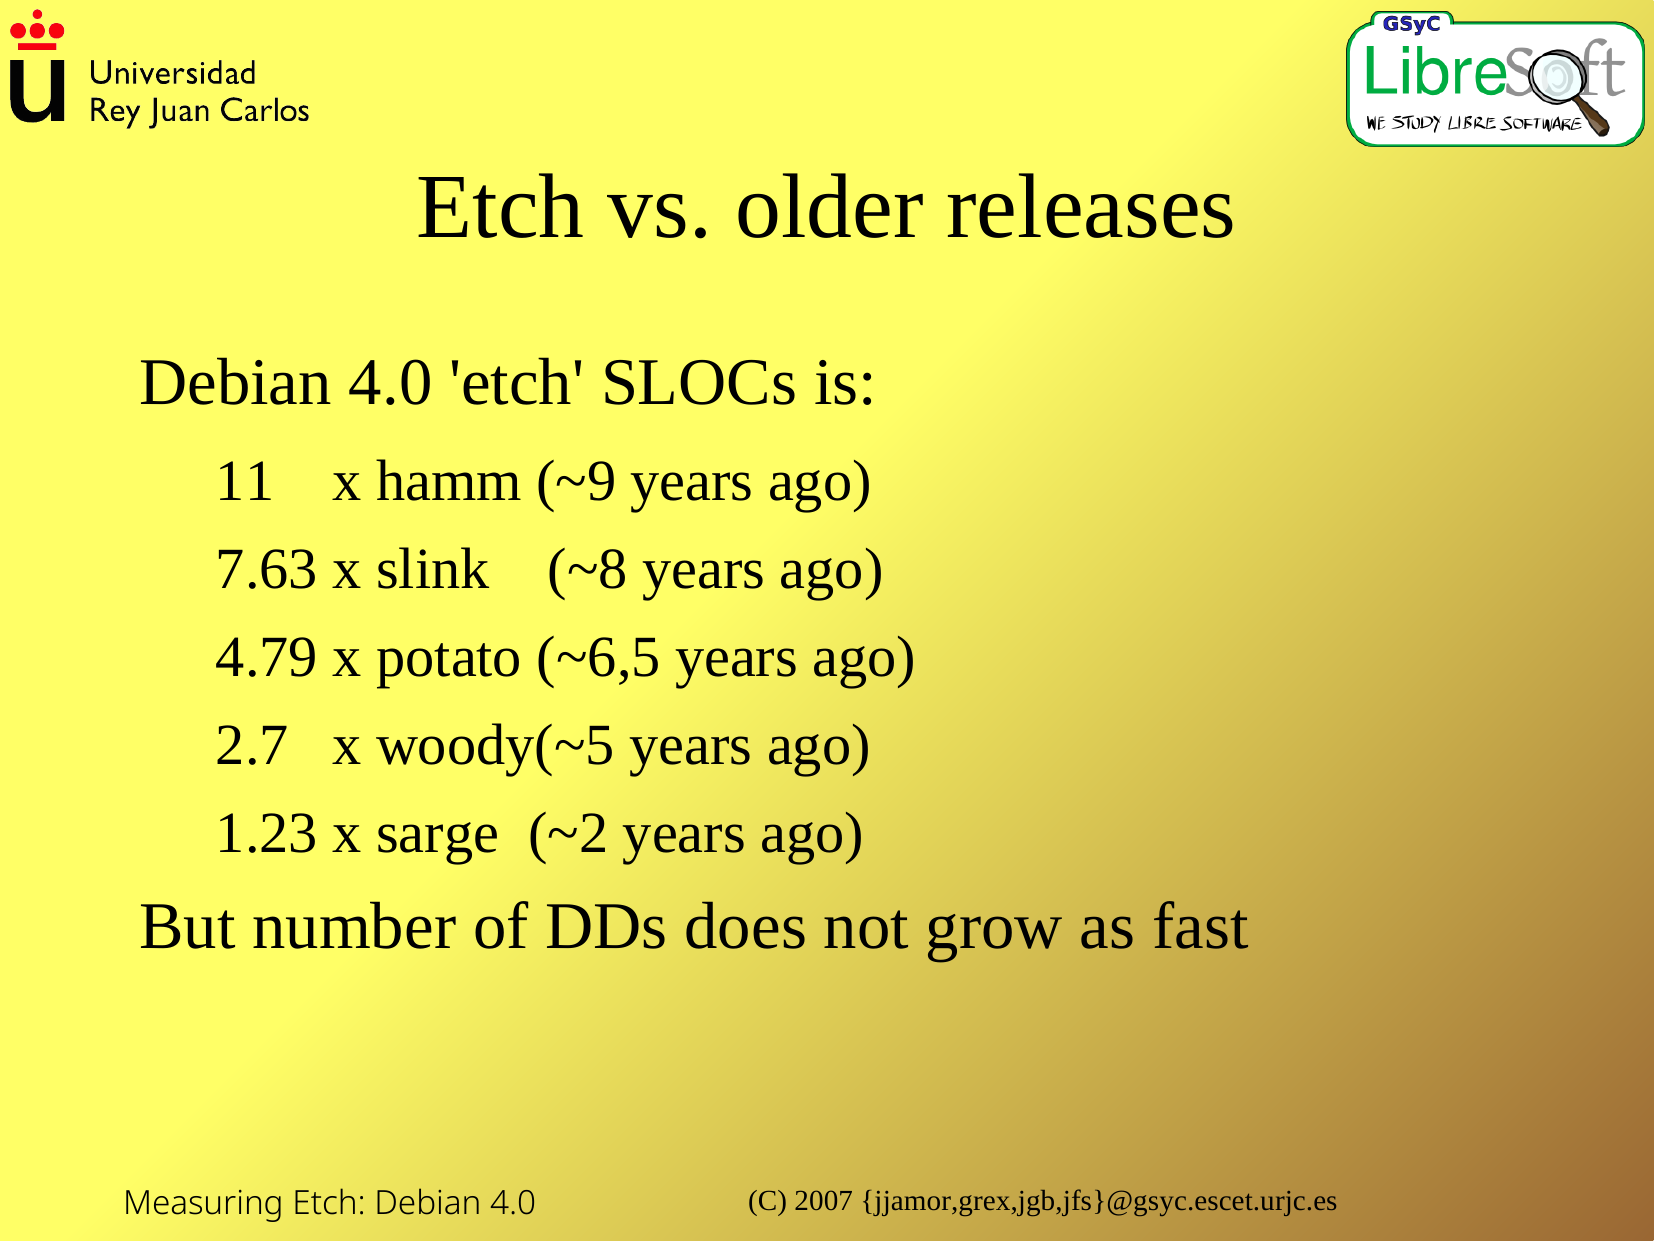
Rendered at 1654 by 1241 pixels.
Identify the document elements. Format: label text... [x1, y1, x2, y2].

picture [1346, 11, 1645, 147]
picture [10, 9, 309, 129]
title Etch vs. older releases [121, 102, 1534, 310]
list Debian 4.0 'etch' SLOCs is: 11 x hamm (~9 years ago) 7.63 x slink (~8 years ago) 4.79 x potato (~6,5 years ago) 2.7 x woody(~5 years ago) 1.23 x sarge (~2 years ago) But number of DDs does not grow as fast [121, 344, 1534, 1127]
